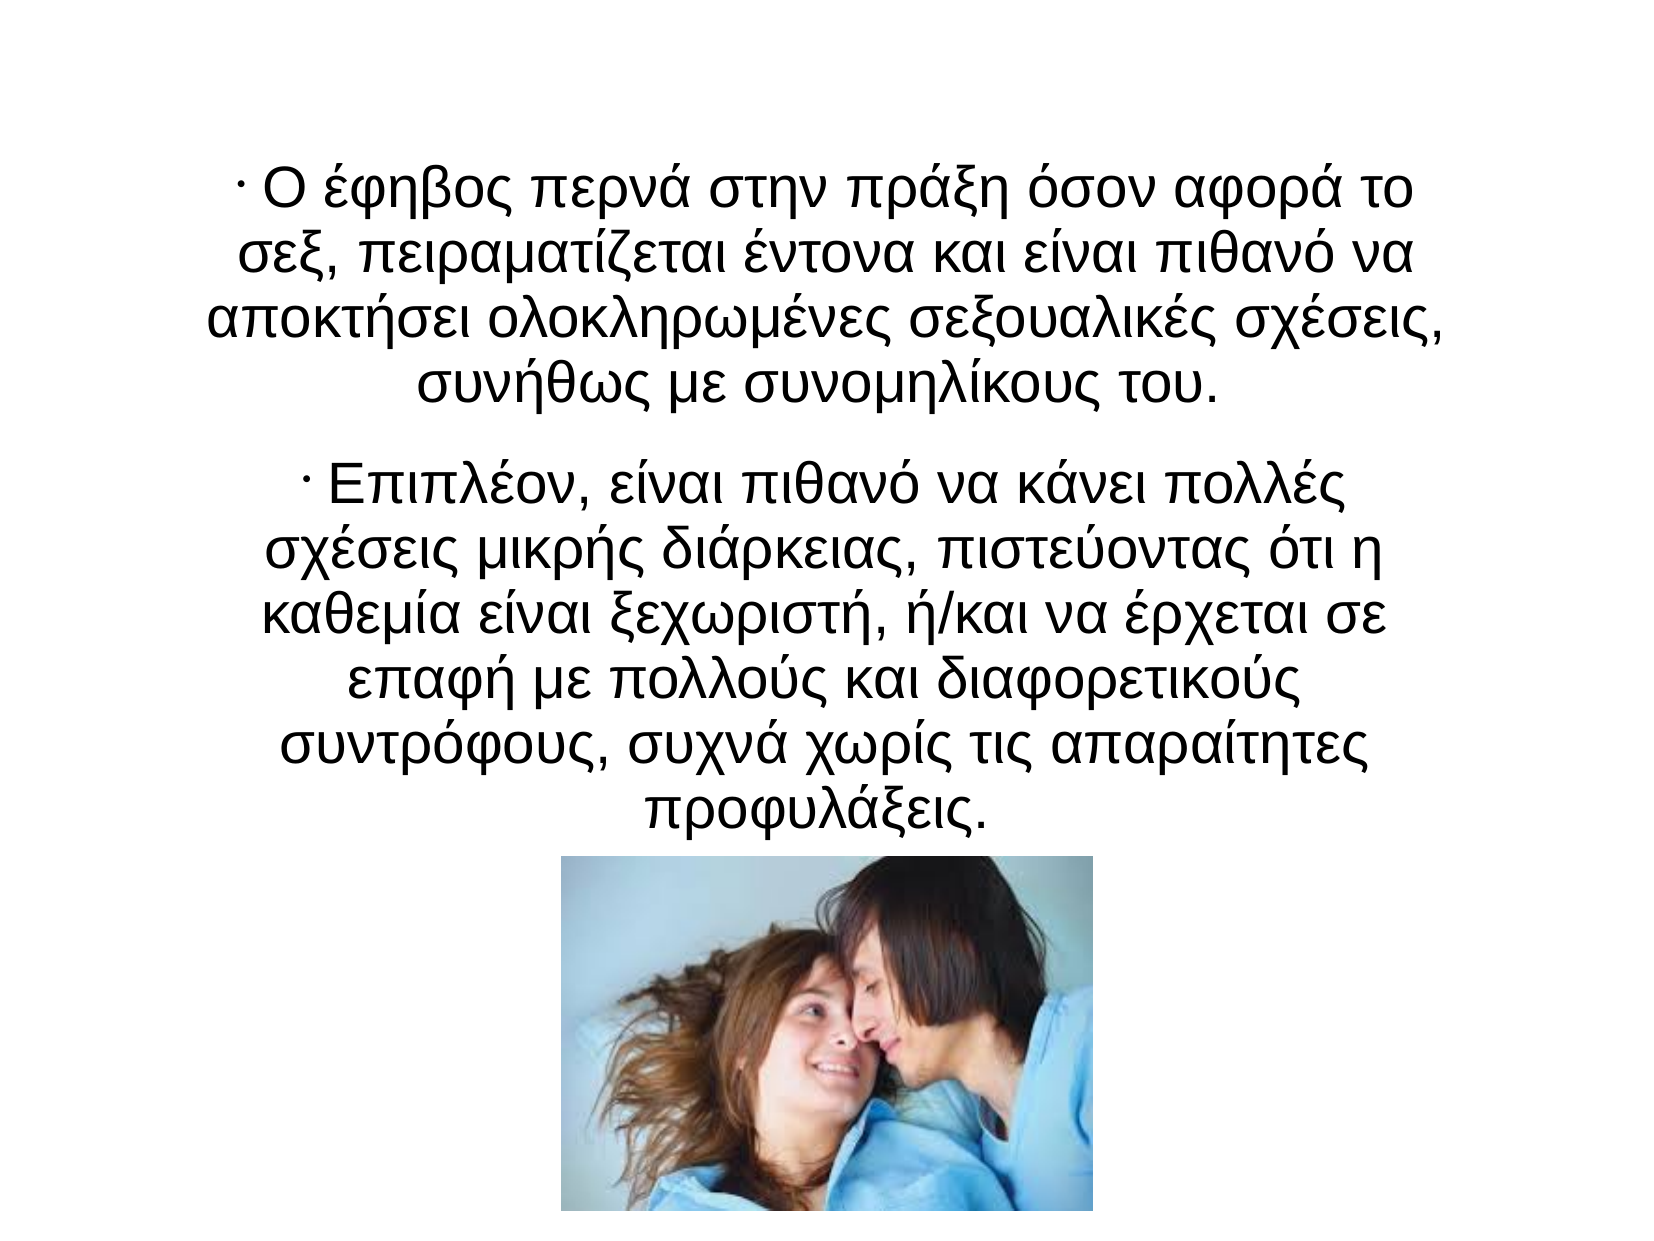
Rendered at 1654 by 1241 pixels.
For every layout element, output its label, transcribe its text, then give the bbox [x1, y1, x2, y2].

picture [561, 856, 1093, 1211]
text_box Ο έφηβος περνά στην πράξη όσον αφορά το σεξ, πειραματίζεται έντονα και είναι πιθανό να αποκτήσει ολοκληρωμένες σεξουαλικές σχέσεις, συνήθως με συνομηλίκους του. [29, 0, 1625, 661]
text_box Επιπλέον, είναι πιθανό να κάνει πολλές σχέσεις μικρής διάρκειας, πιστεύοντας ότι η καθεμία είναι ξεχωριστή, ή/και να έρχεται σε επαφή με πολλούς και διαφορετικούς συντρόφους, συχνά χωρίς τις απαραίτητες προφυλάξεις. [55, 295, 1595, 1086]
